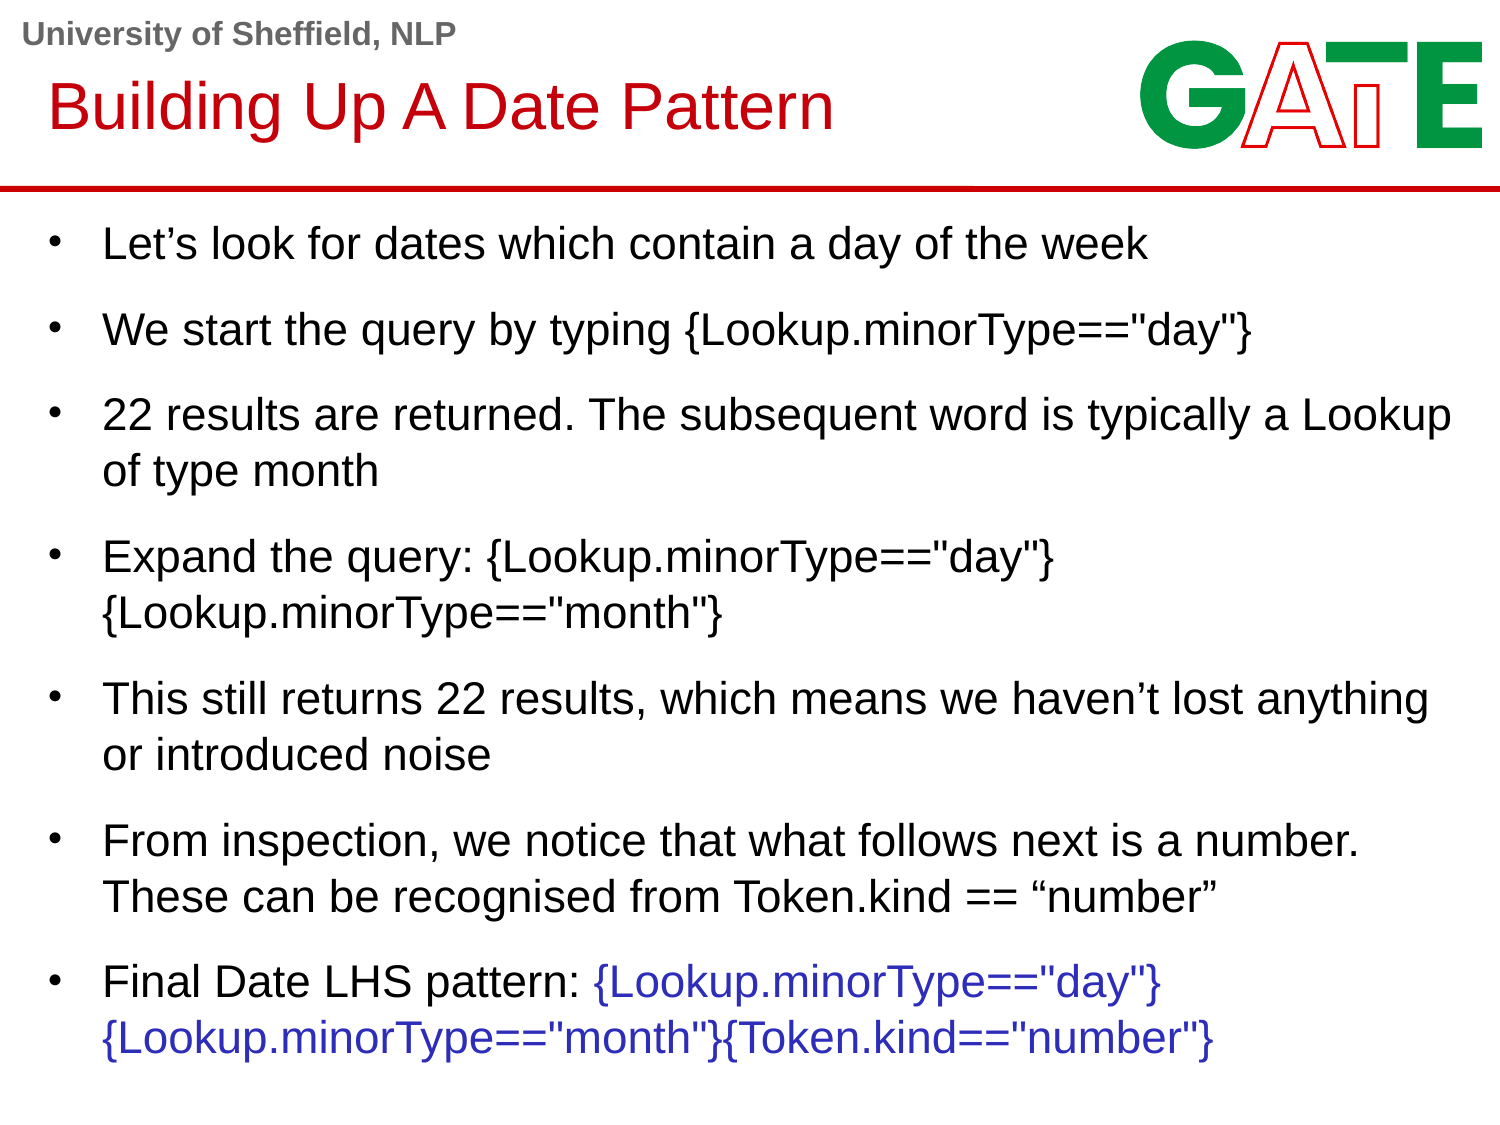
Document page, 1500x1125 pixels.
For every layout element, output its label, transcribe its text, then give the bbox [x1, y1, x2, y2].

text_box Let’s look for dates which contain a day of the week We start the query by typing {Lookup.minorType=="day"} 22 results are returned. The subsequent word is typically a Lookup of type month Expand the query: {Lookup.minorType=="day"}{Lookup.minorType=="month"} This still returns 22 results, which means we haven’t lost anything or introduced noise From inspection, we notice that what follows next is a number. These can be recognised from Token.kind == “number” Final Date LHS pattern: {Lookup.minorType=="day"}{Lookup.minorType=="month"}{Token.kind=="number"} [47, 212, 1471, 1063]
text_box Building Up A Date Pattern [47, 47, 1267, 168]
picture [1133, 23, 1489, 166]
